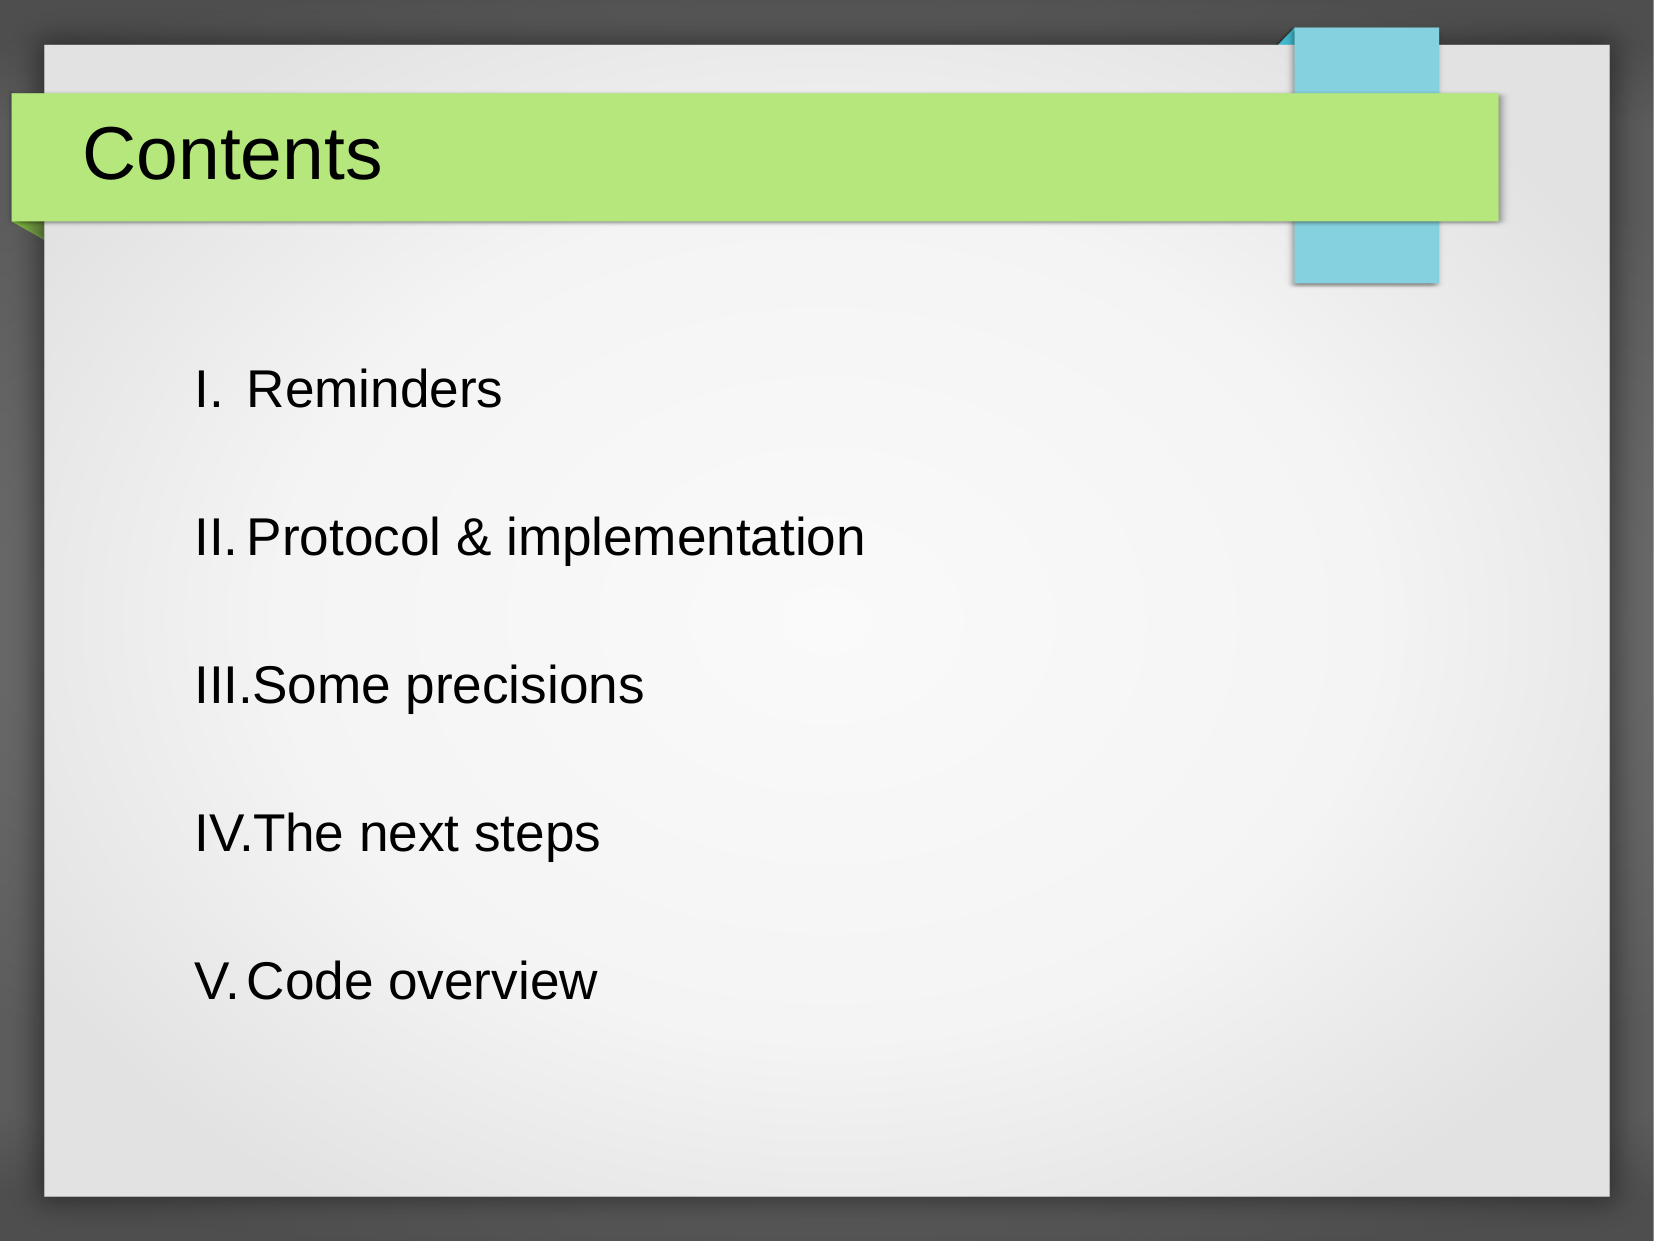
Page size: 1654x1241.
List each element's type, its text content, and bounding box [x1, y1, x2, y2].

title Contents [82, 94, 1264, 213]
picture [0, 0, 1654, 1241]
list Reminders Protocol & implementation Some precisions The next steps Code overview [177, 295, 1571, 1015]
